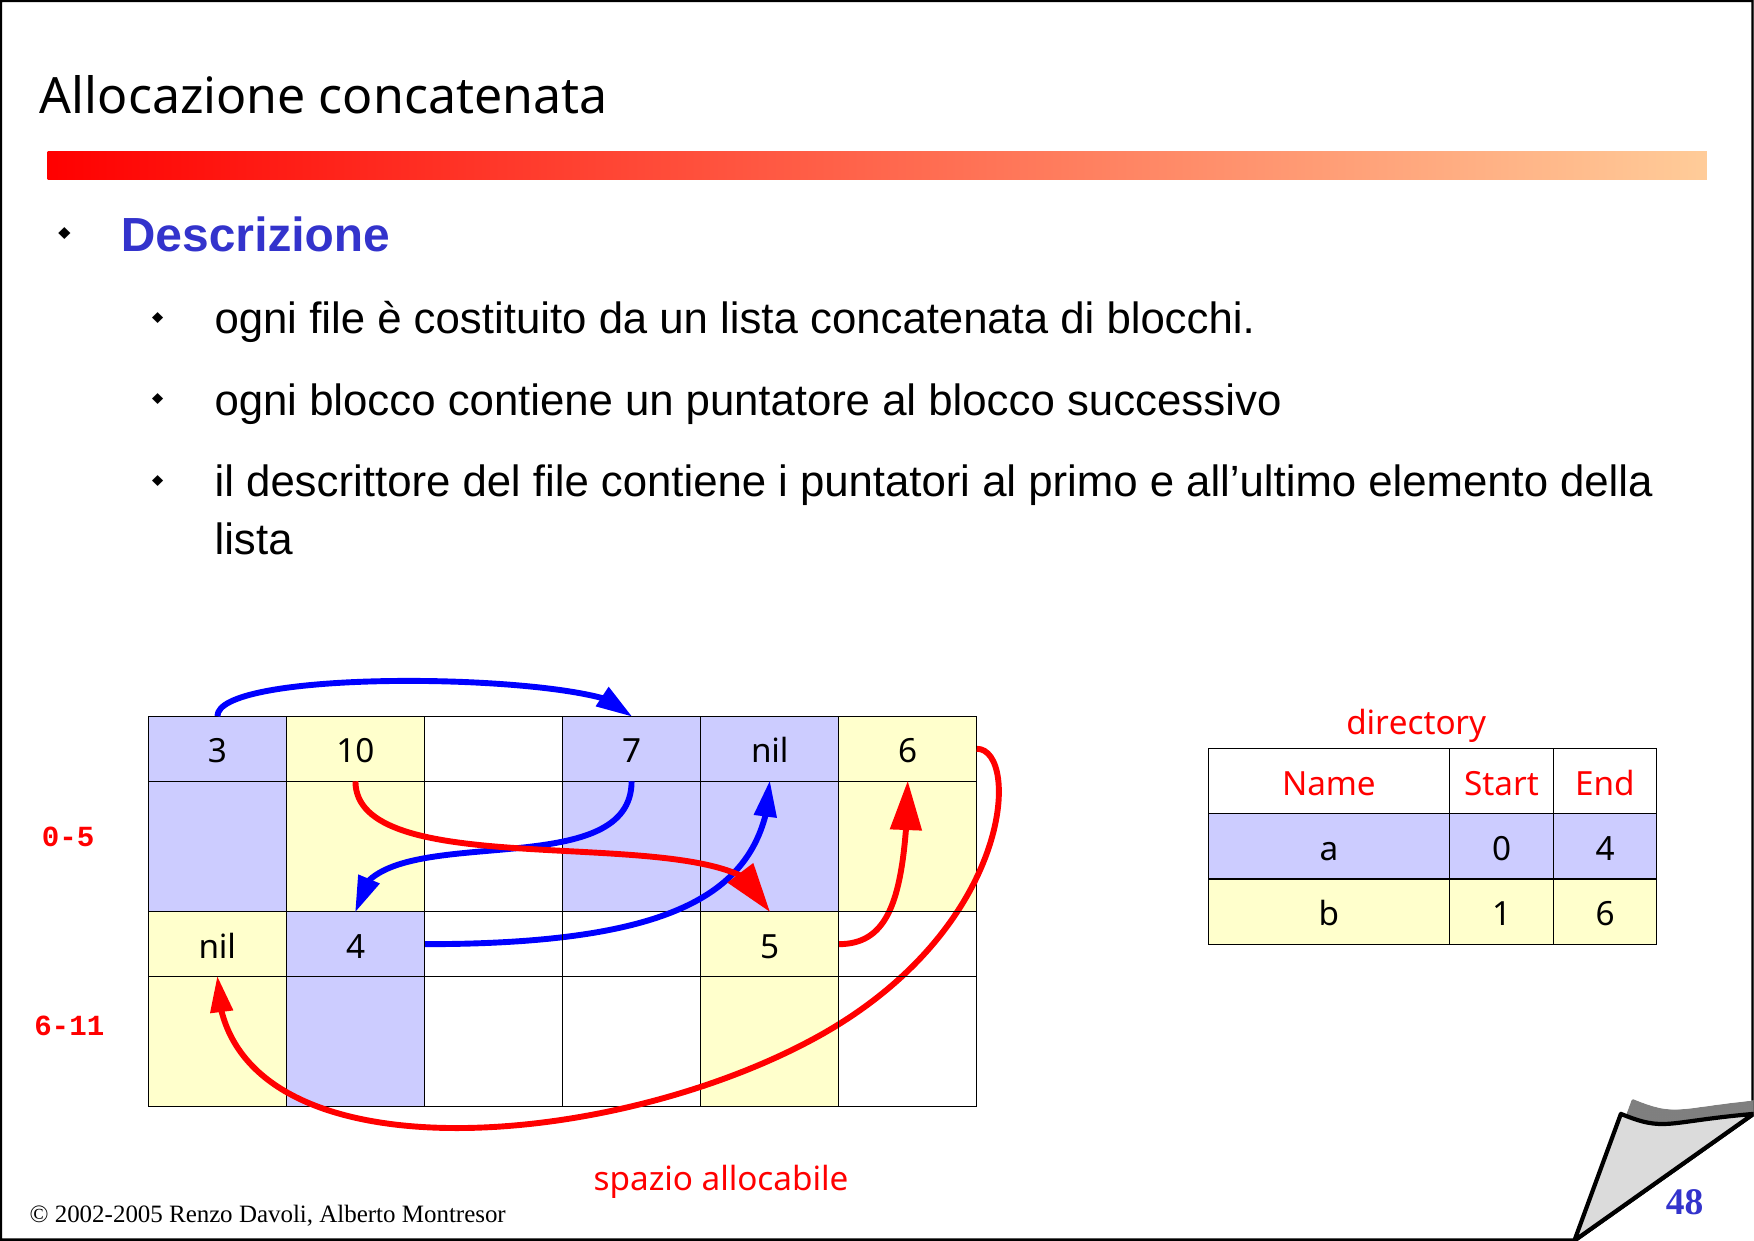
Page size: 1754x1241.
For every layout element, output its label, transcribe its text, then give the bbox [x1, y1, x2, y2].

text_box [894, 782, 977, 911]
text_box b [1208, 879, 1449, 945]
text_box [740, 782, 907, 911]
text_box [148, 977, 308, 1107]
text_box a [1208, 813, 1449, 879]
text_box [357, 862, 424, 911]
text_box 6 [1553, 879, 1657, 945]
text_box [218, 977, 424, 1107]
text_box 0-5 [41, 820, 104, 858]
text_box nil [148, 911, 286, 977]
text_box [562, 782, 768, 868]
text_box 7 [562, 716, 700, 782]
text_box 1 [1449, 879, 1553, 945]
text_box 4 [1553, 813, 1657, 879]
text_box nil [700, 716, 838, 782]
text_box [359, 782, 424, 833]
text_box Name [1208, 748, 1449, 813]
text_box 6 [838, 716, 977, 782]
list Descrizione ogni file è costituito da un lista concatenata di blocchi. ogni blocco contiene un puntatore al blocco successivo il descrittore del file contiene i puntatori al primo e all’ultimo elemento della lista [58, 206, 1695, 619]
title Allocazione concatenata [40, 49, 1713, 144]
text_box 4 [286, 911, 424, 977]
text_box [962, 886, 977, 911]
text_box [700, 1029, 838, 1107]
text_box 9 [1469, 152, 1474, 179]
text_box End [1553, 748, 1657, 813]
text_box 0 [1449, 813, 1553, 879]
text_box Start [1449, 748, 1553, 813]
text_box 5 [700, 911, 838, 977]
text_box 3 [148, 716, 286, 782]
text_box directory [1346, 696, 1518, 748]
text_box [700, 977, 838, 1083]
text_box [685, 884, 767, 911]
text_box 10 [286, 716, 424, 782]
text_box spazio allocabile [593, 1152, 885, 1204]
text_box [148, 782, 424, 911]
text_box 6-11 [34, 1009, 117, 1047]
text_box [562, 854, 727, 911]
text_box [562, 782, 628, 838]
